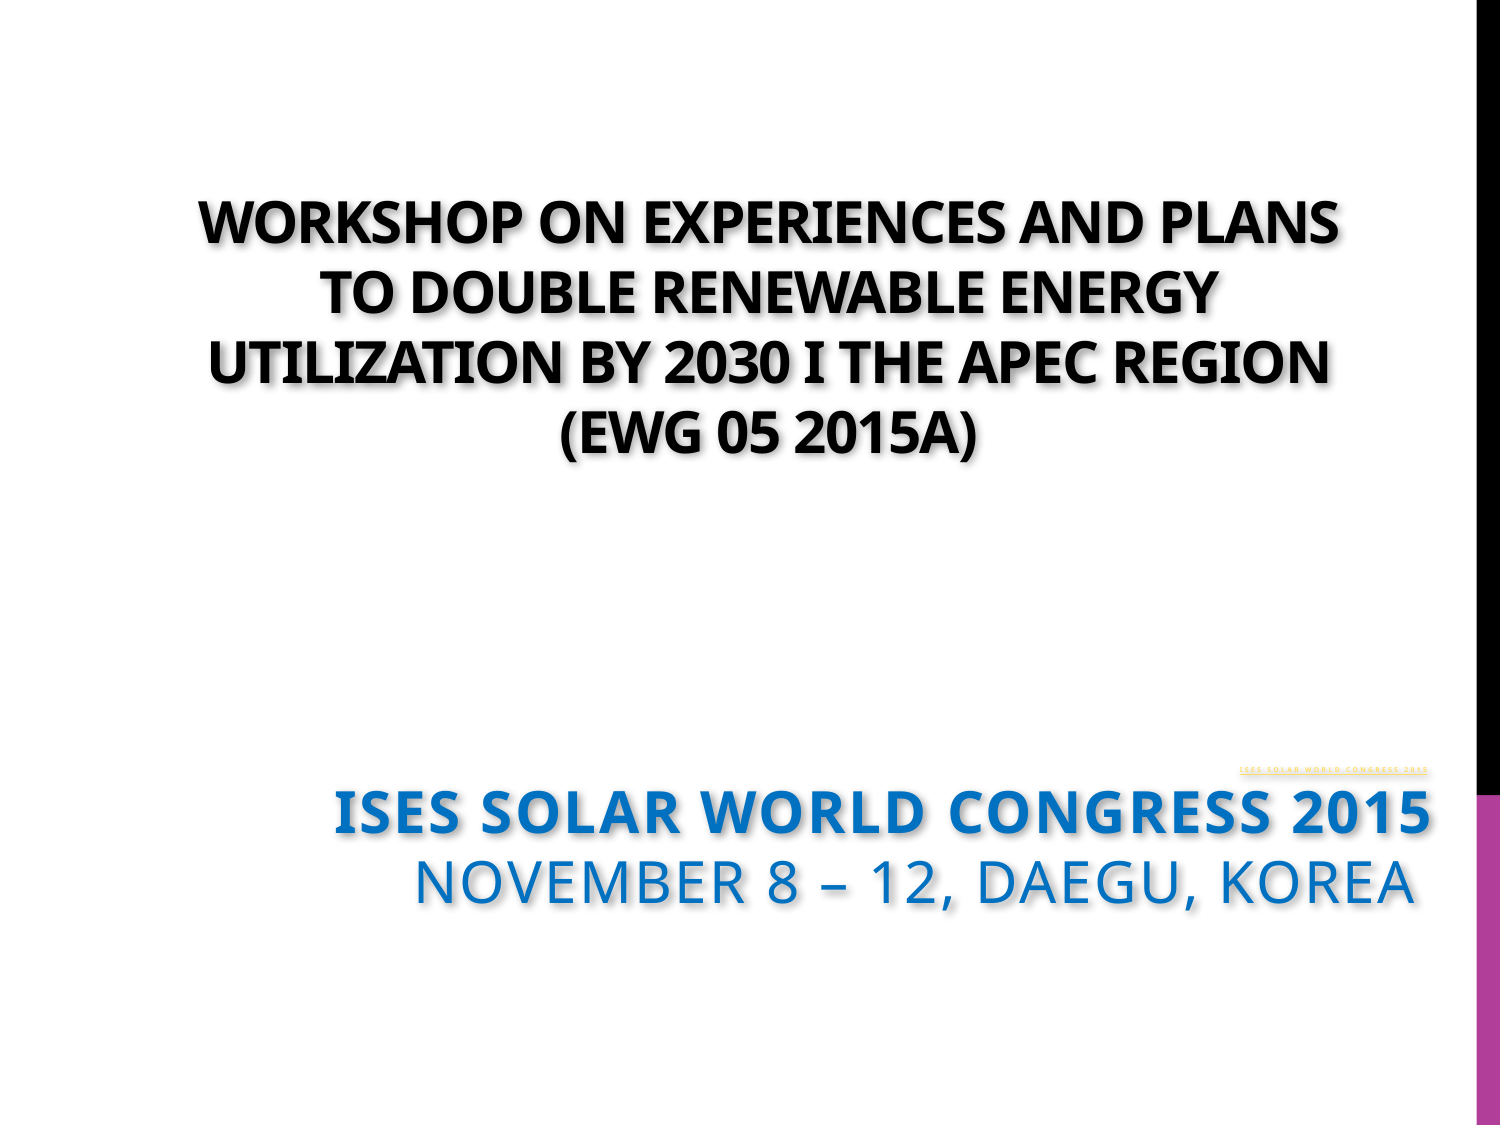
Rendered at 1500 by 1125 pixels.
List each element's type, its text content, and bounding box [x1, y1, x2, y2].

title Workshop on Experiences and Plans to Double Renewable Energy Utilization by 2030 i the APEC Region (EWG 05 2015A) [162, 125, 1375, 525]
subtitle ISES Solar World Congress 2015 ISES Solar World Congress 2015 November 8 – 12, Daegu, Korea [62, 624, 1450, 925]
